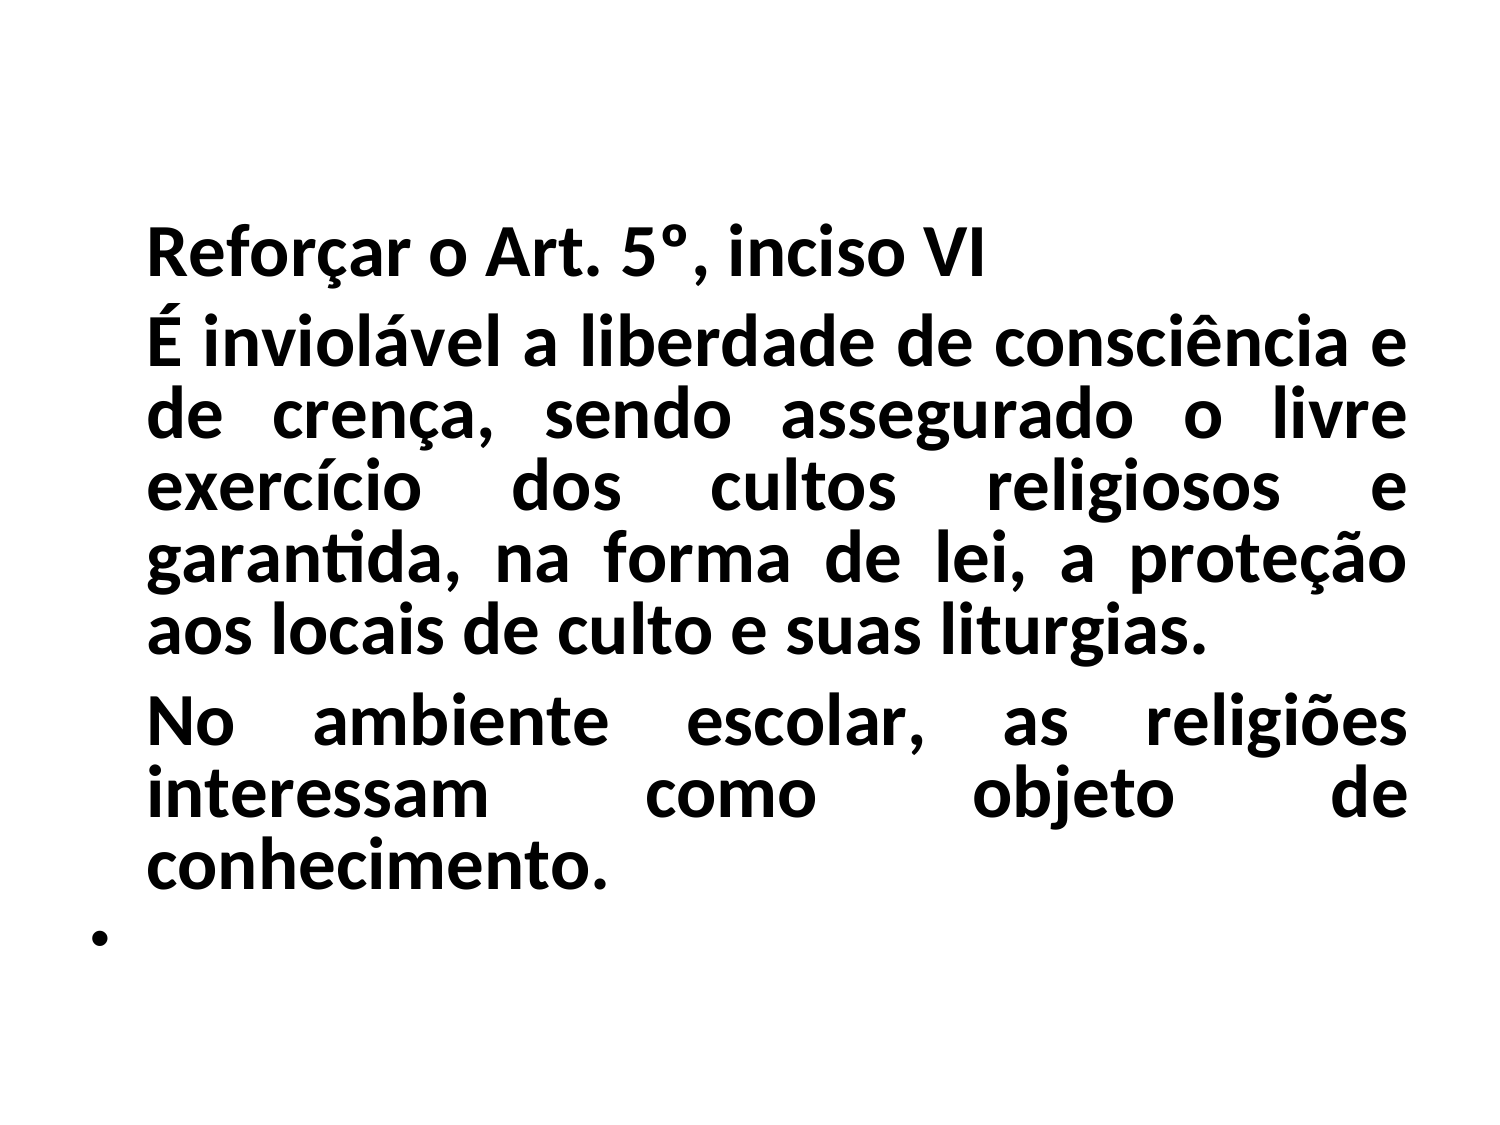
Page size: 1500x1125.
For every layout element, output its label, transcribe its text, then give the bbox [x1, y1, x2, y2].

list Reforçar o Art. 5º, inciso VI É inviolável a liberdade de consciência e de crença, sendo assegurado o livre exercício dos cultos religiosos e garantida, na forma de lei, a proteção aos locais de culto e suas liturgias. No ambiente escolar, as religiões interessam como objeto de conhecimento. [75, 210, 1426, 1005]
